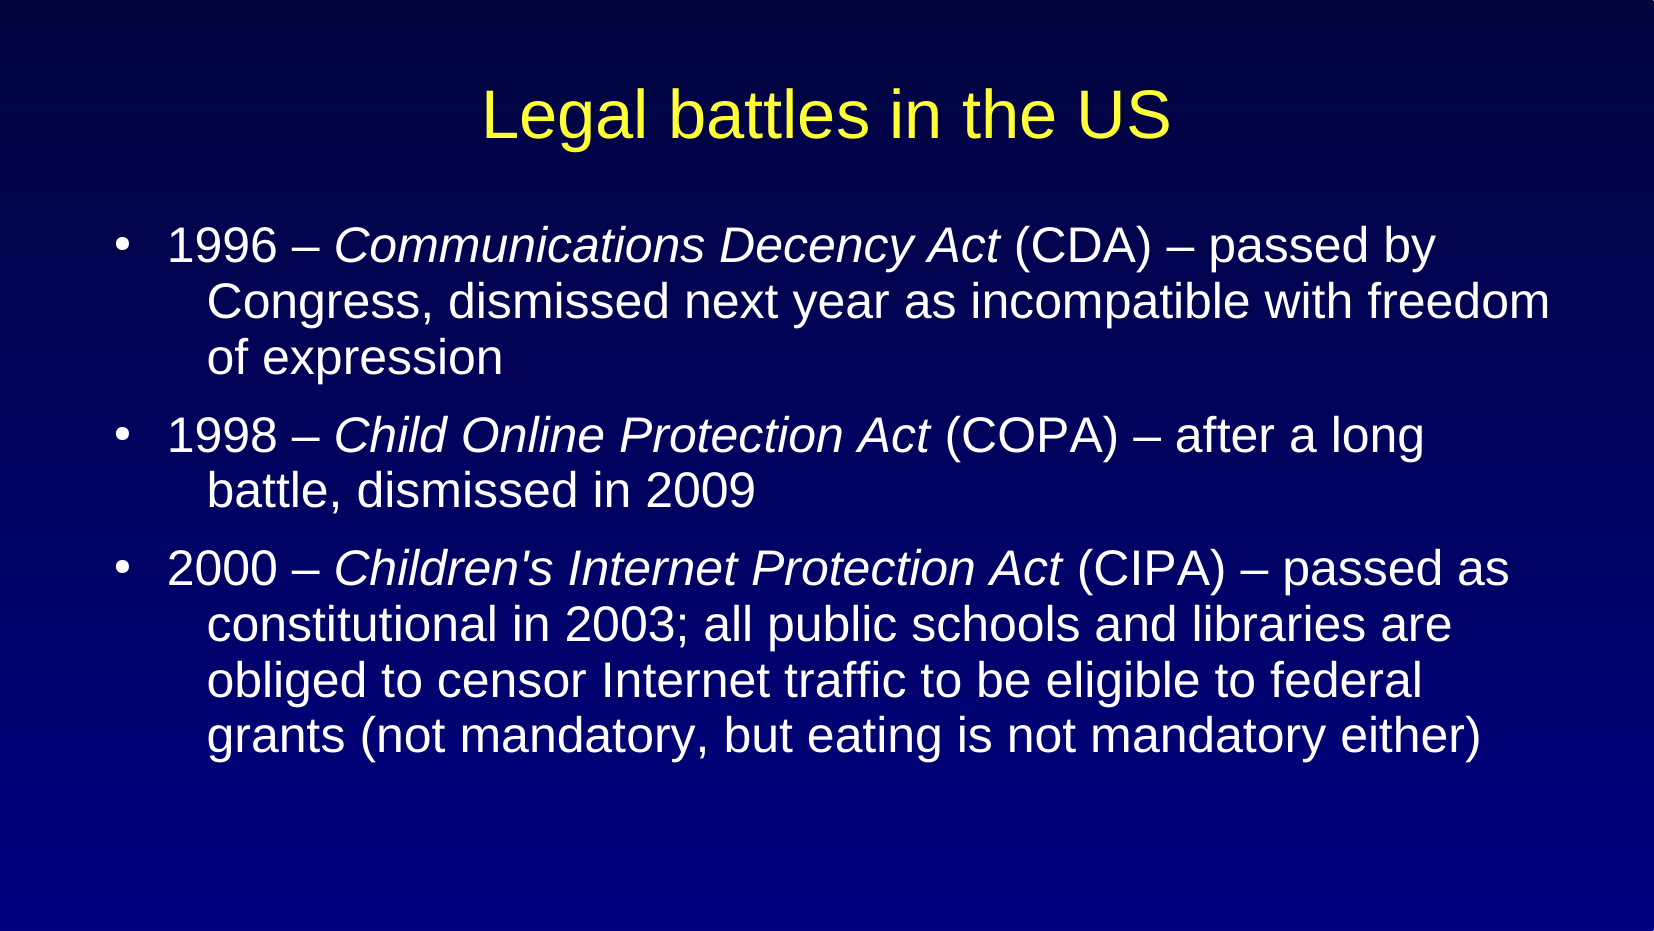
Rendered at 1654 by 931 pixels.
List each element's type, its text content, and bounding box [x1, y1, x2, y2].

list 1996 – Communications Decency Act (CDA) – passed by Congress, dismissed next year as incompatible with freedom of expression 1998 – Child Online Protection Act (COPA) – after a long battle, dismissed in 2009 2000 – Children's Internet Protection Act (CIPA) – passed as constitutional in 2003; all public schools and libraries are obliged to censor Internet traffic to be eligible to federal grants (not mandatory, but eating is not mandatory either) [82, 217, 1571, 764]
title Legal battles in the US [82, 37, 1571, 193]
